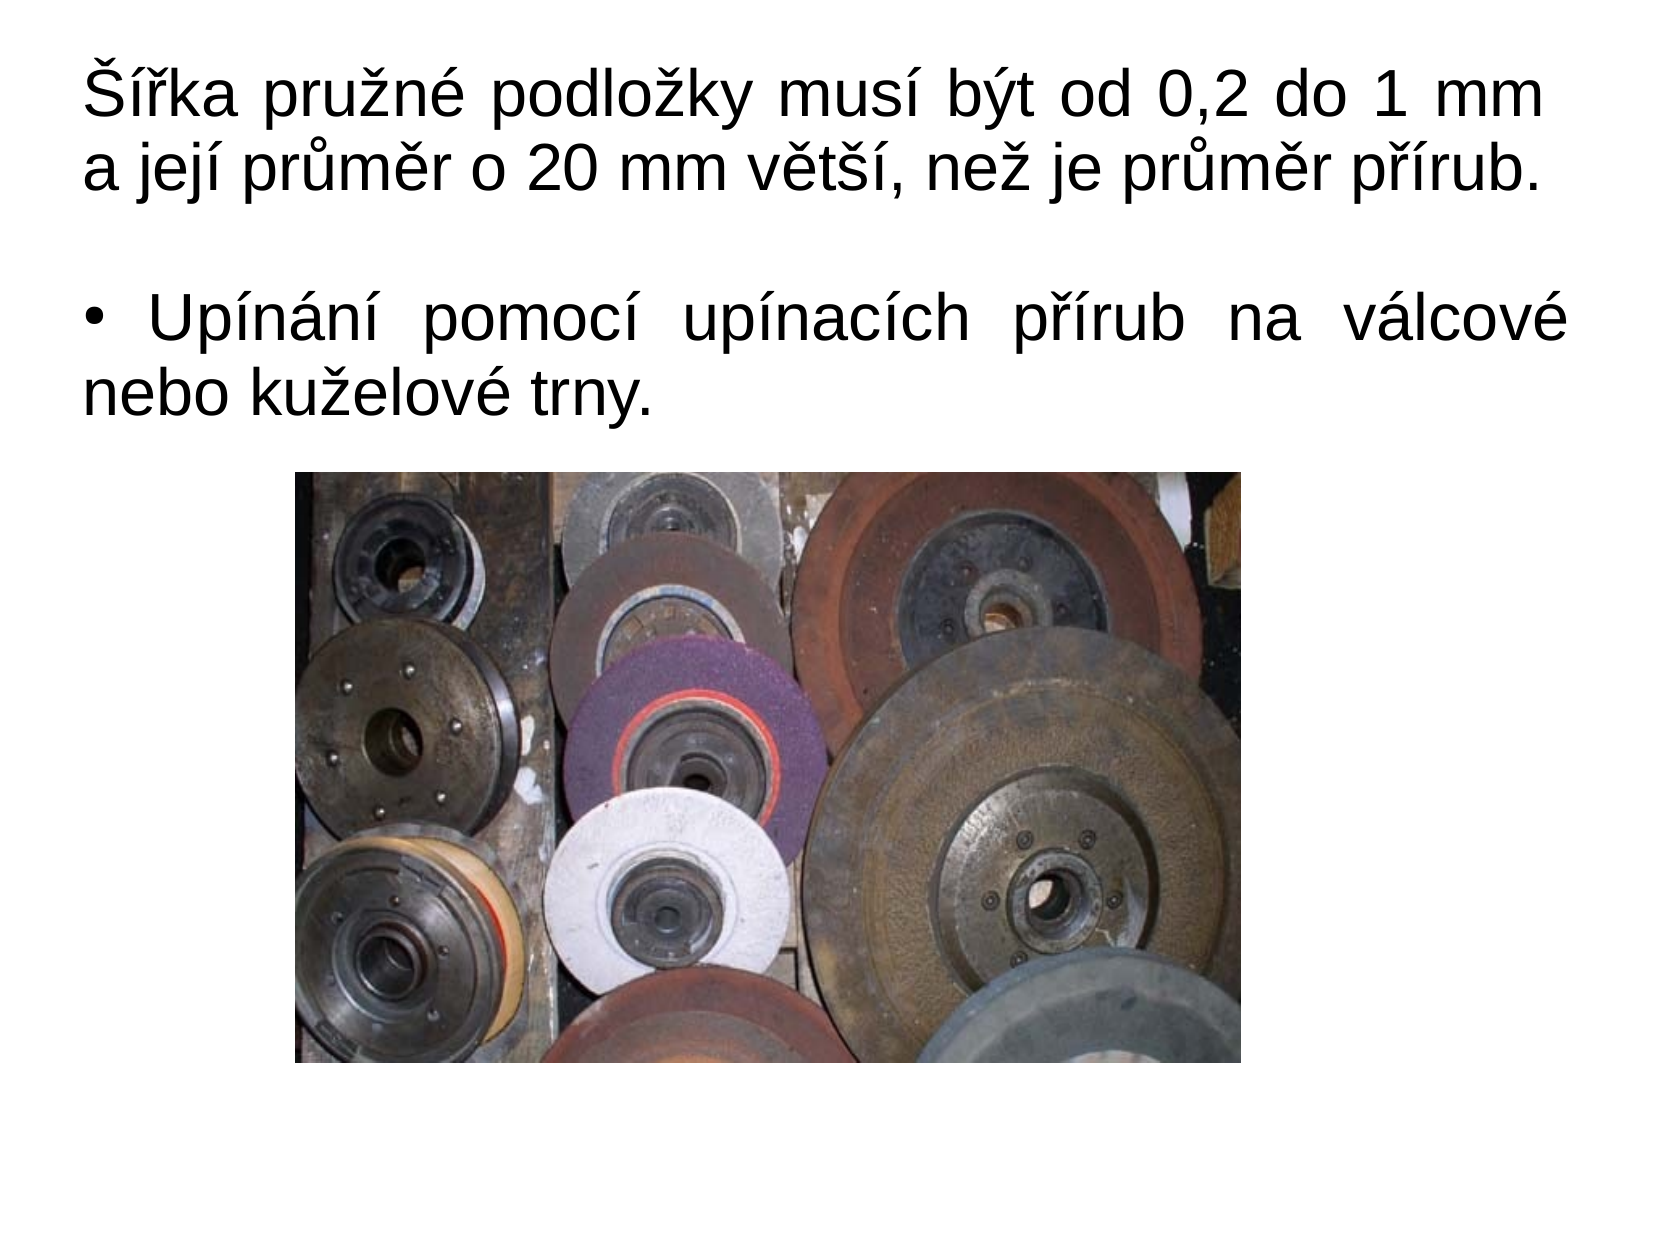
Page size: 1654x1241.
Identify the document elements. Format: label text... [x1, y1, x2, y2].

picture [295, 472, 1241, 1063]
subtitle Šířka pružné podložky musí být od 0,2 do 1 mm a její průměr o 20 mm větší, než je průměr přírub. Upínání pomocí upínacích přírub na válcové nebo kuželové trny. [82, 55, 1571, 1103]
